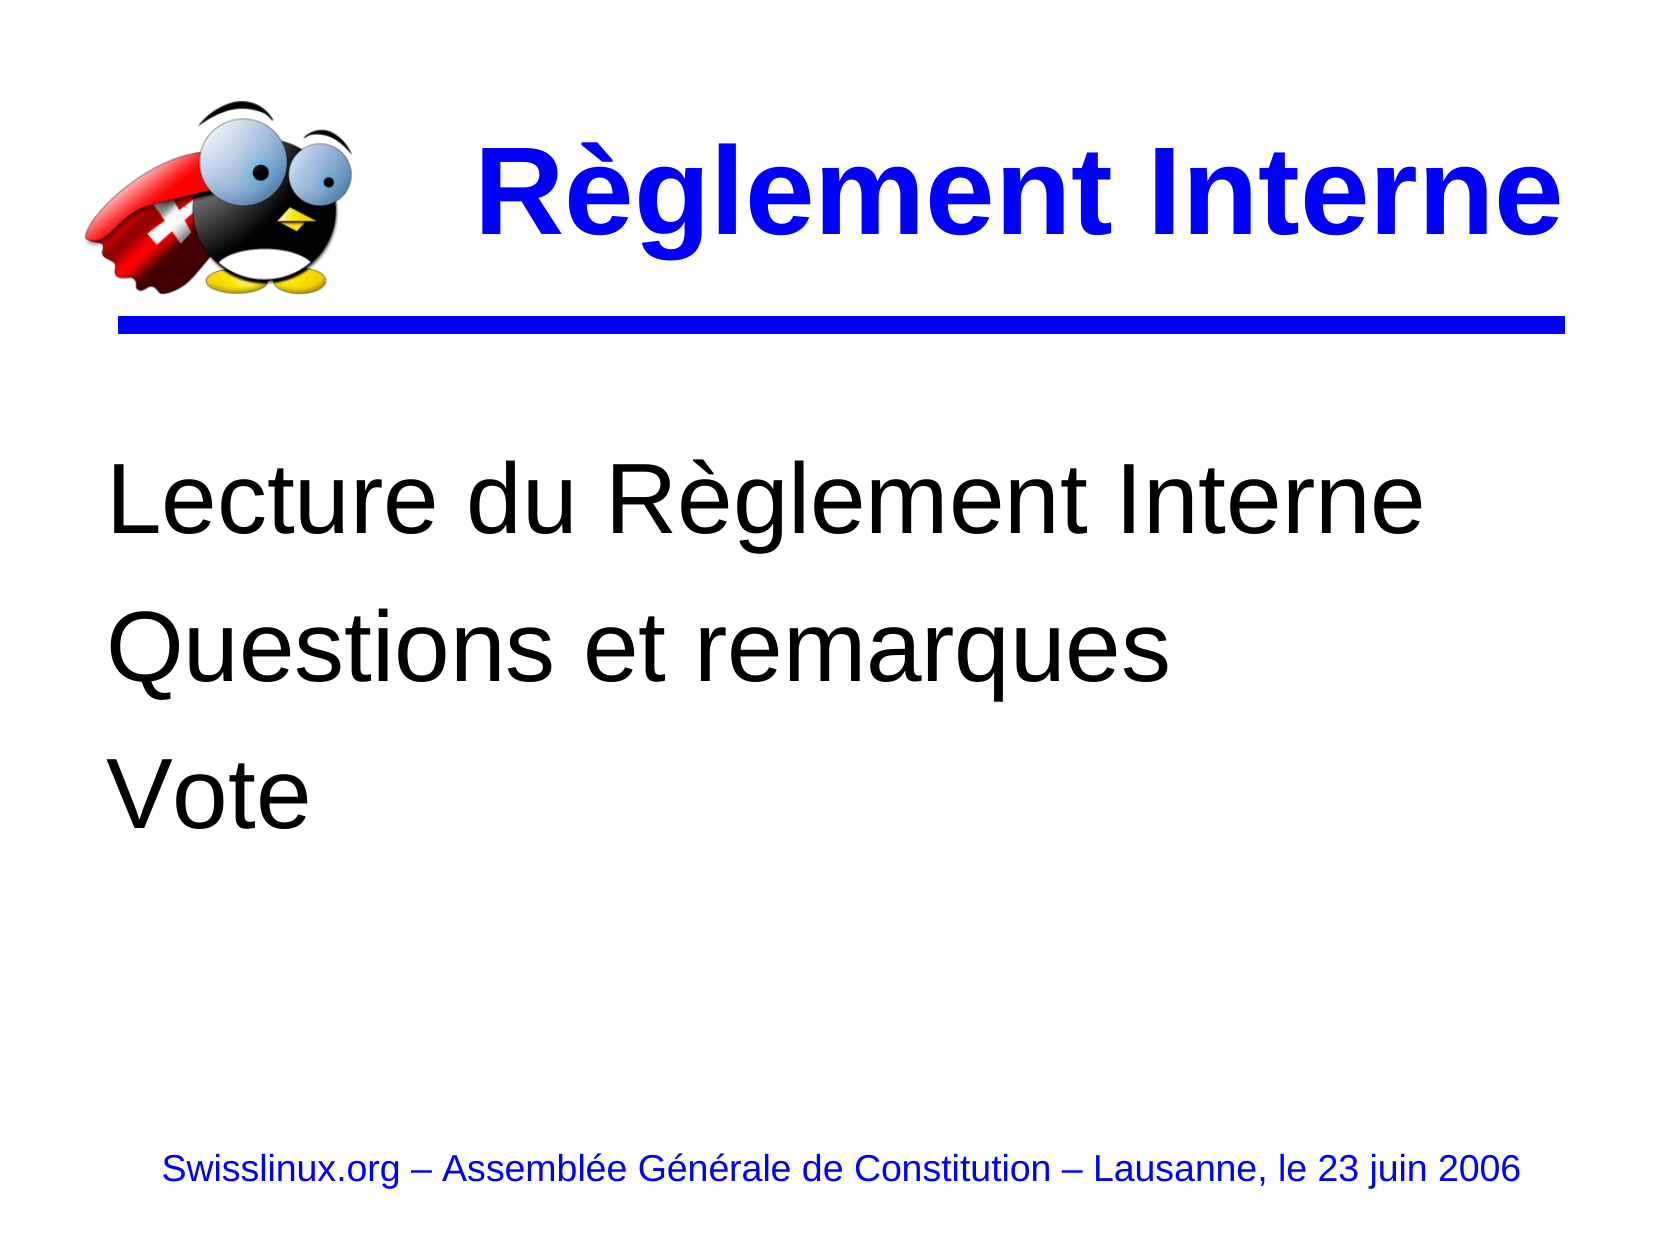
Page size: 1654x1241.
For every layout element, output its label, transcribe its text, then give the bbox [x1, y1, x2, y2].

list Questions et remarques [88, 590, 1577, 715]
list Lecture du Règlement Interne [88, 442, 1577, 567]
list Vote [88, 738, 1577, 863]
title Règlement Interne [383, 88, 1565, 296]
text_box Swisslinux.org – Assemblée Générale de Constitution – Lausanne, le 23 juin 2006 [118, 1131, 1565, 1211]
picture [81, 99, 355, 296]
